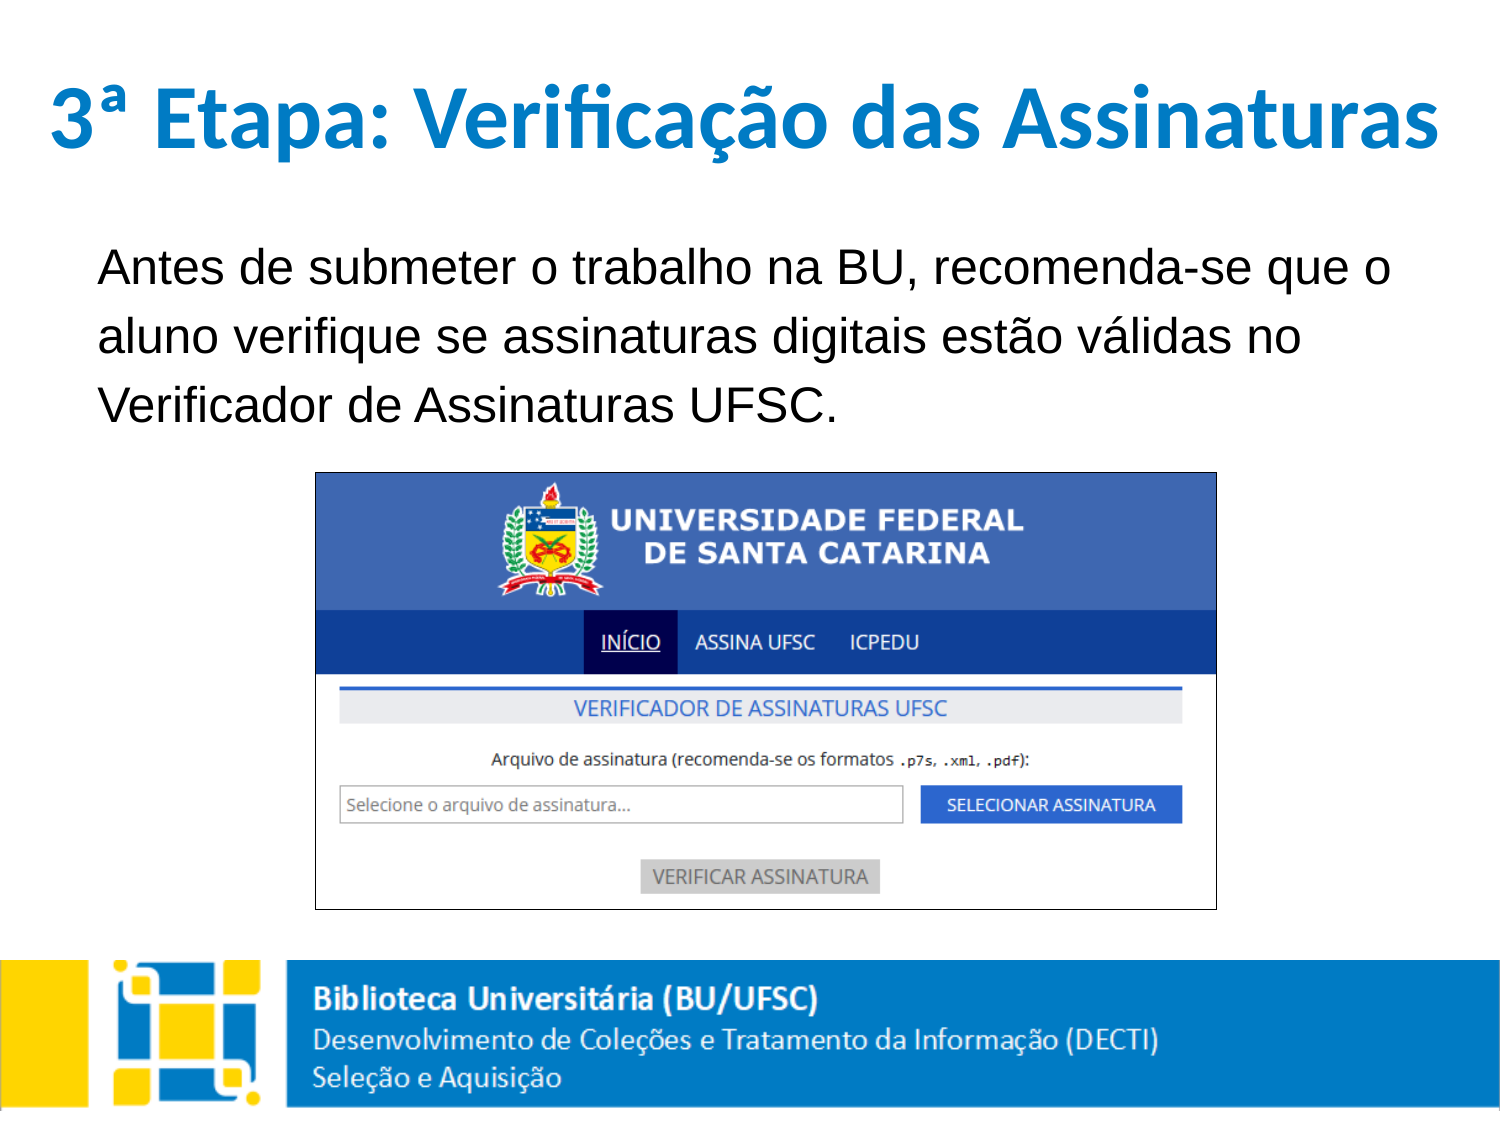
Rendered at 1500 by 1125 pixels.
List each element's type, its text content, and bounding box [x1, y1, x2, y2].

picture [0, 960, 1500, 1111]
text_box 3ª Etapa: Verificação das Assinaturas [0, 24, 1495, 200]
picture [315, 472, 1217, 910]
text_box Antes de submeter o trabalho na BU, recomenda-se que o aluno verifique se assinaturas digitais estão válidas no Verificador de Assinaturas UFSC. [82, 217, 1453, 875]
